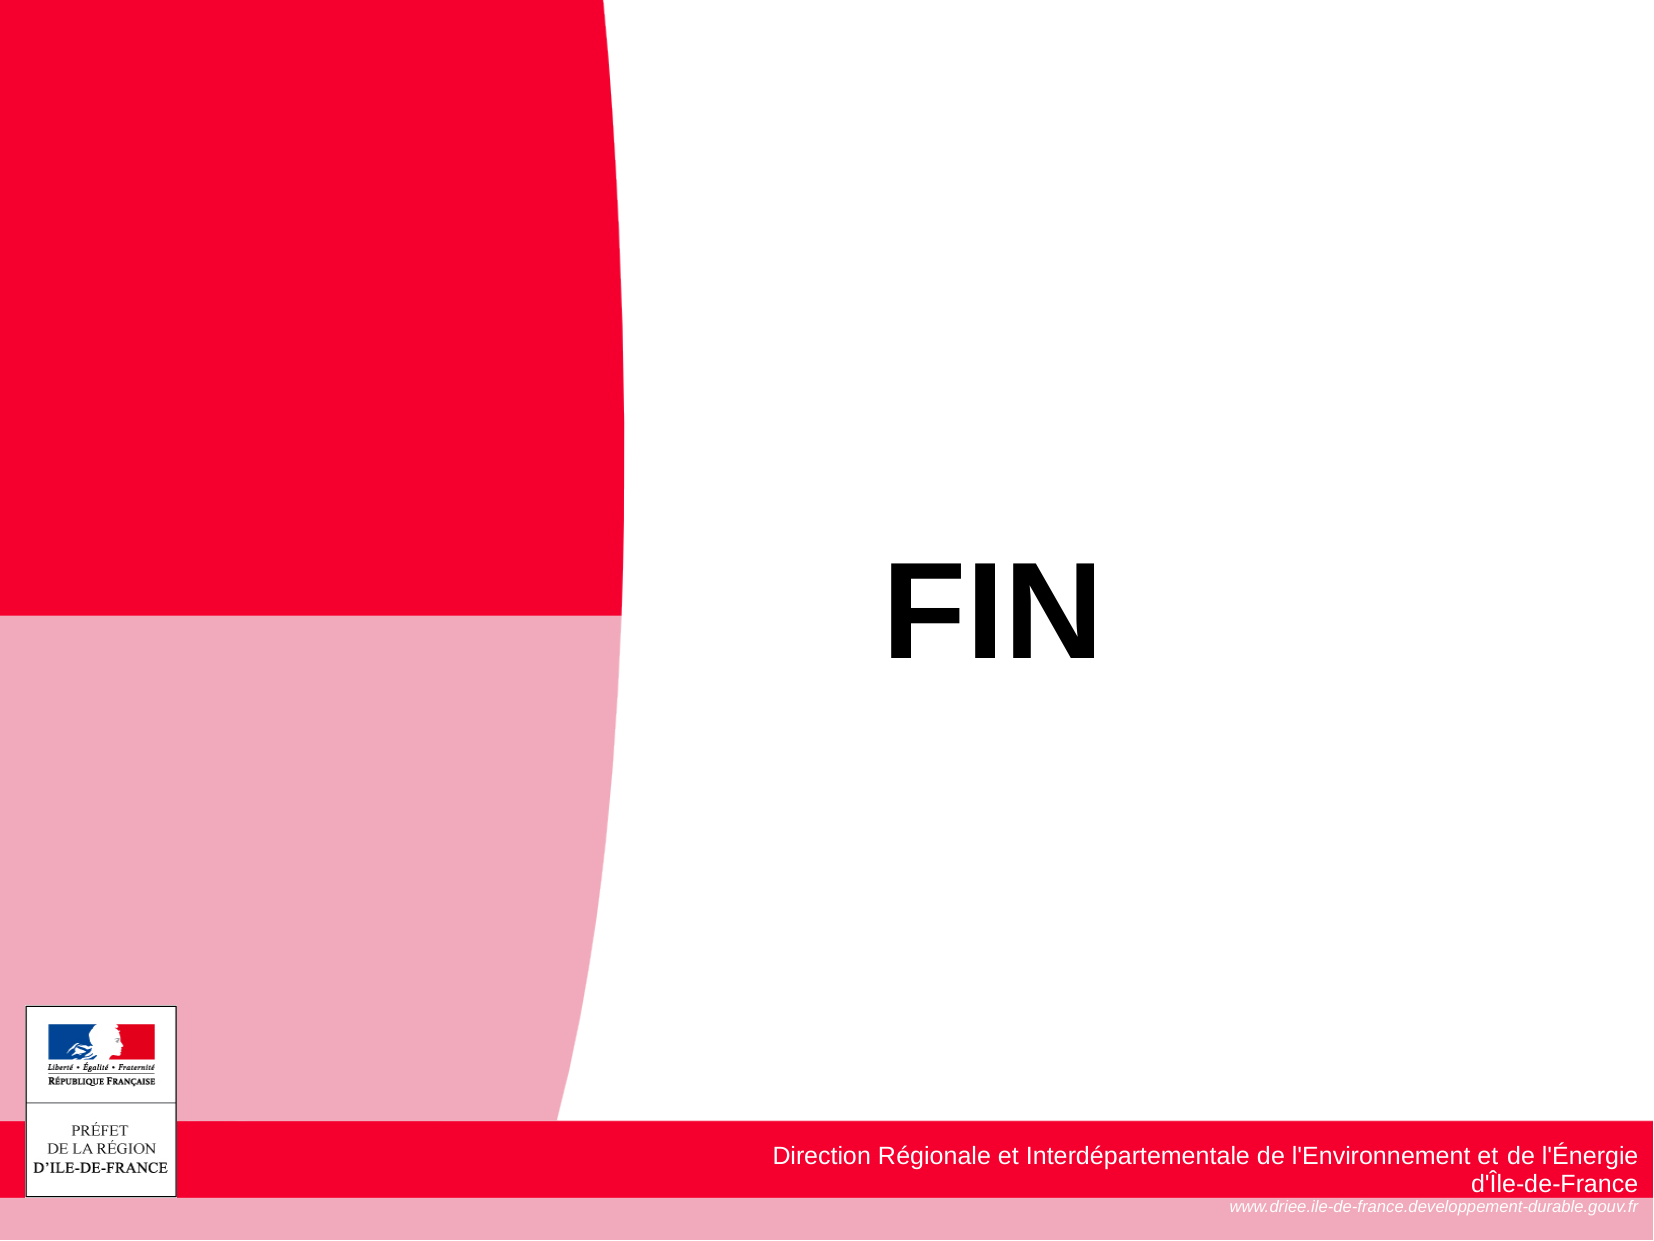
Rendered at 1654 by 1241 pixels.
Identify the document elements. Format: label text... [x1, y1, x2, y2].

text_box FIN [867, 526, 1120, 696]
picture [0, 0, 1653, 1240]
